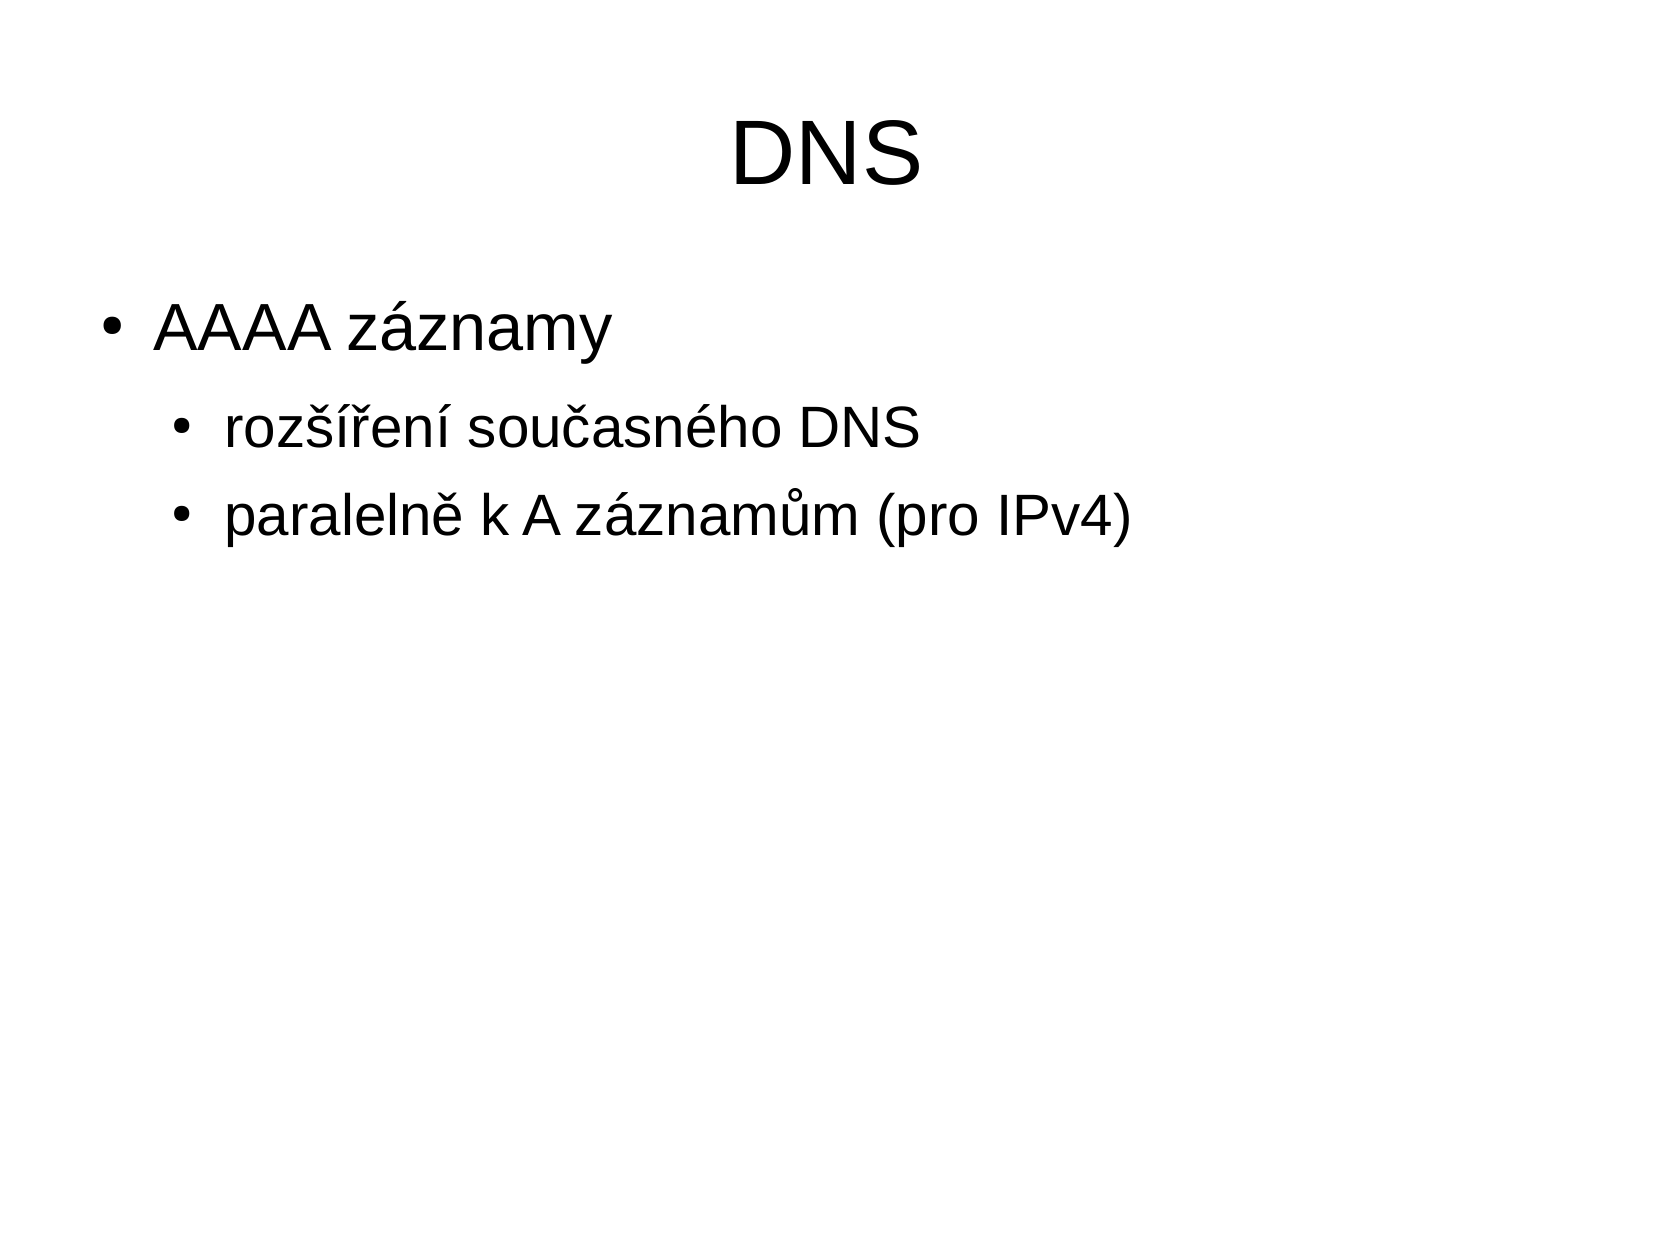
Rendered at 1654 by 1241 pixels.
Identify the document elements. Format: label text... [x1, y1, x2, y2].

list AAAA záznamy rozšíření současného DNS paralelně k A záznamům (pro IPv4) [82, 290, 1571, 1109]
title DNS [82, 49, 1571, 257]
